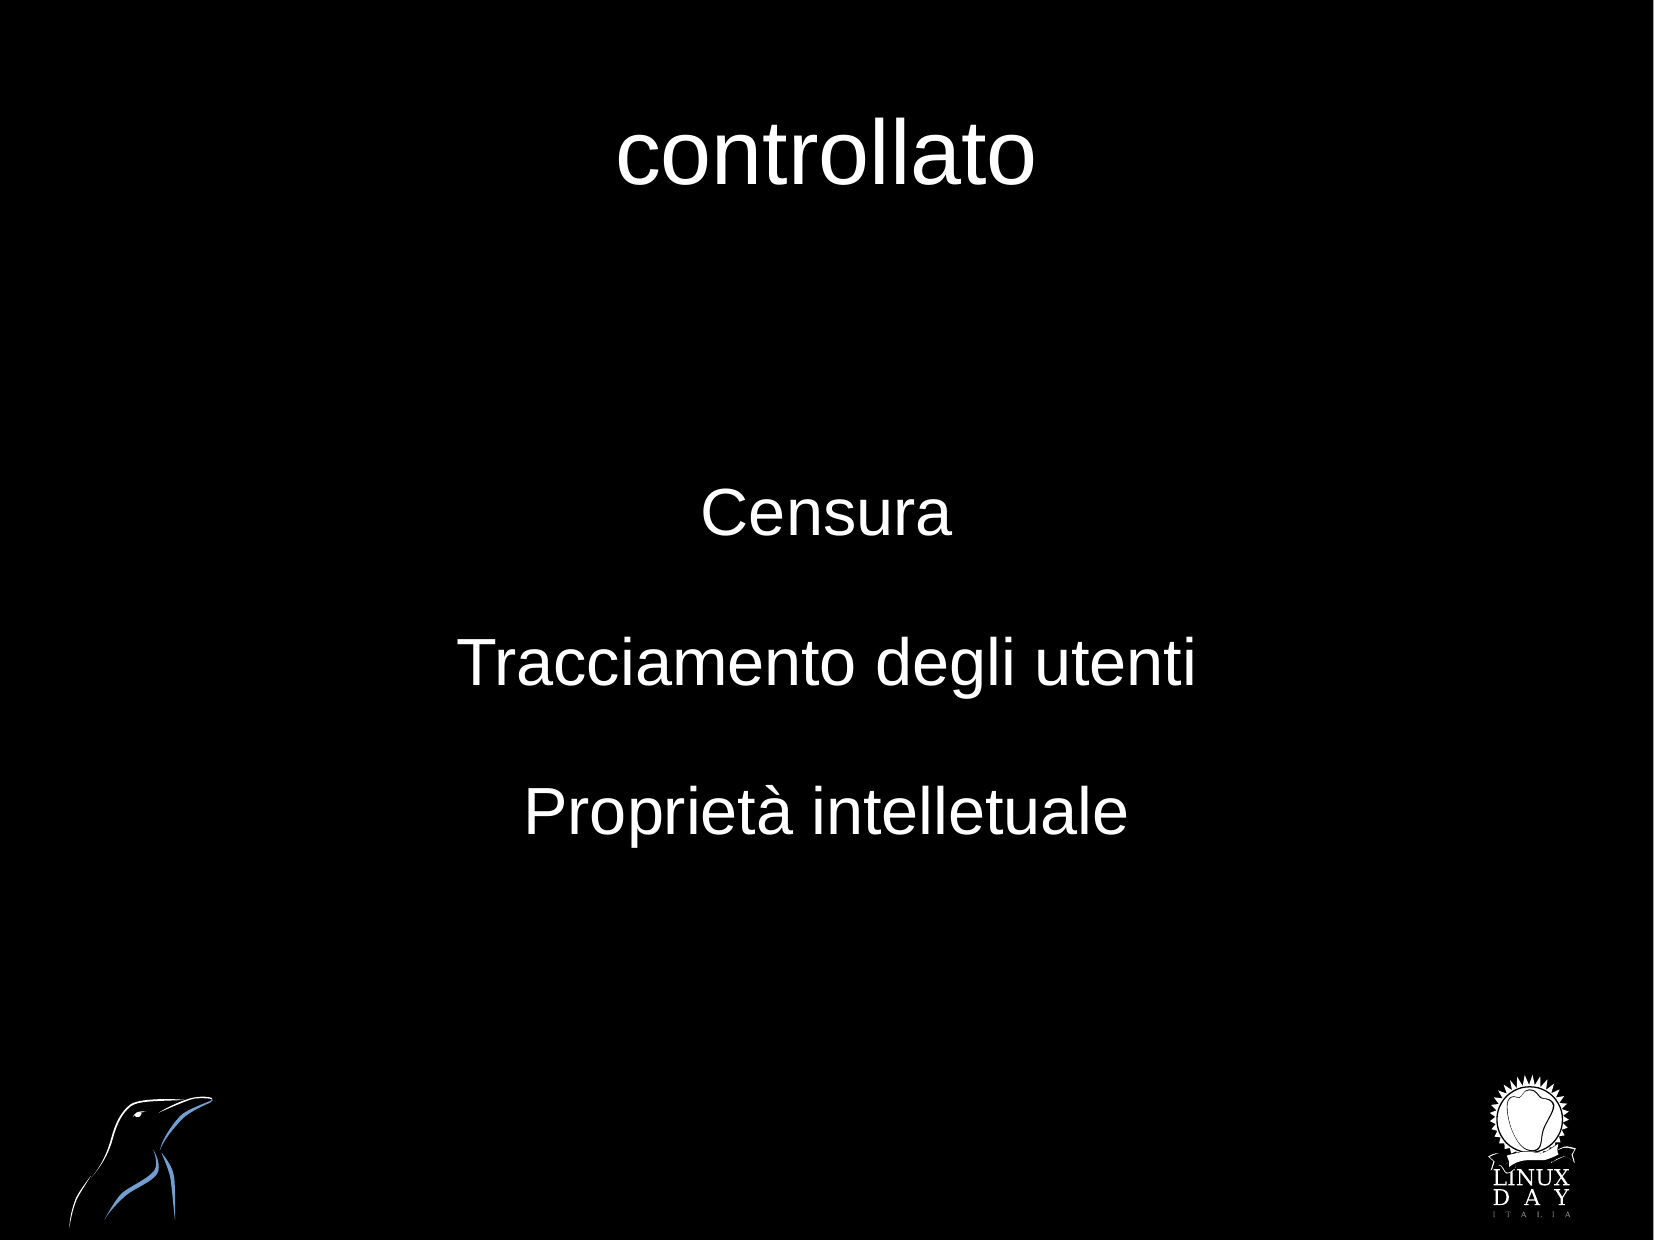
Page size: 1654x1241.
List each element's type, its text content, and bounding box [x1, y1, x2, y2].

subtitle Censura Tracciamento degli utenti Proprietà intelletuale [82, 290, 1571, 1109]
title controllato [82, 49, 1571, 257]
